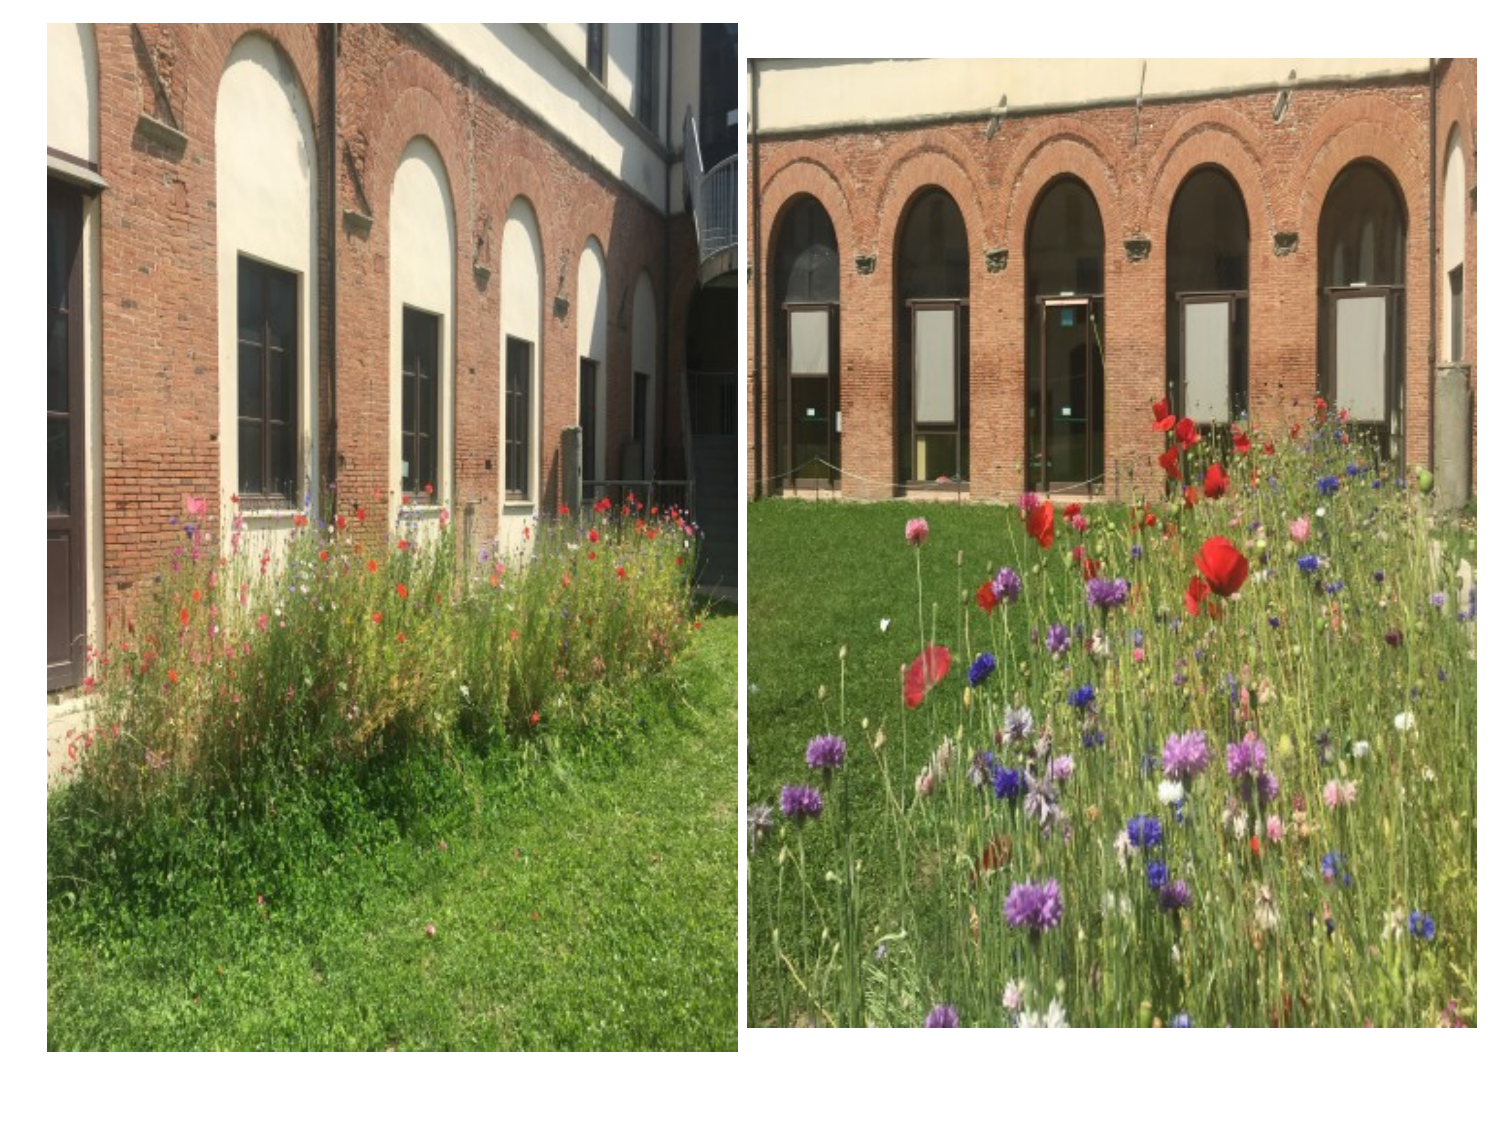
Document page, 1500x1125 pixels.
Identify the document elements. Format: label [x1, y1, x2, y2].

picture [747, 58, 1477, 1028]
picture [47, 23, 738, 1052]
